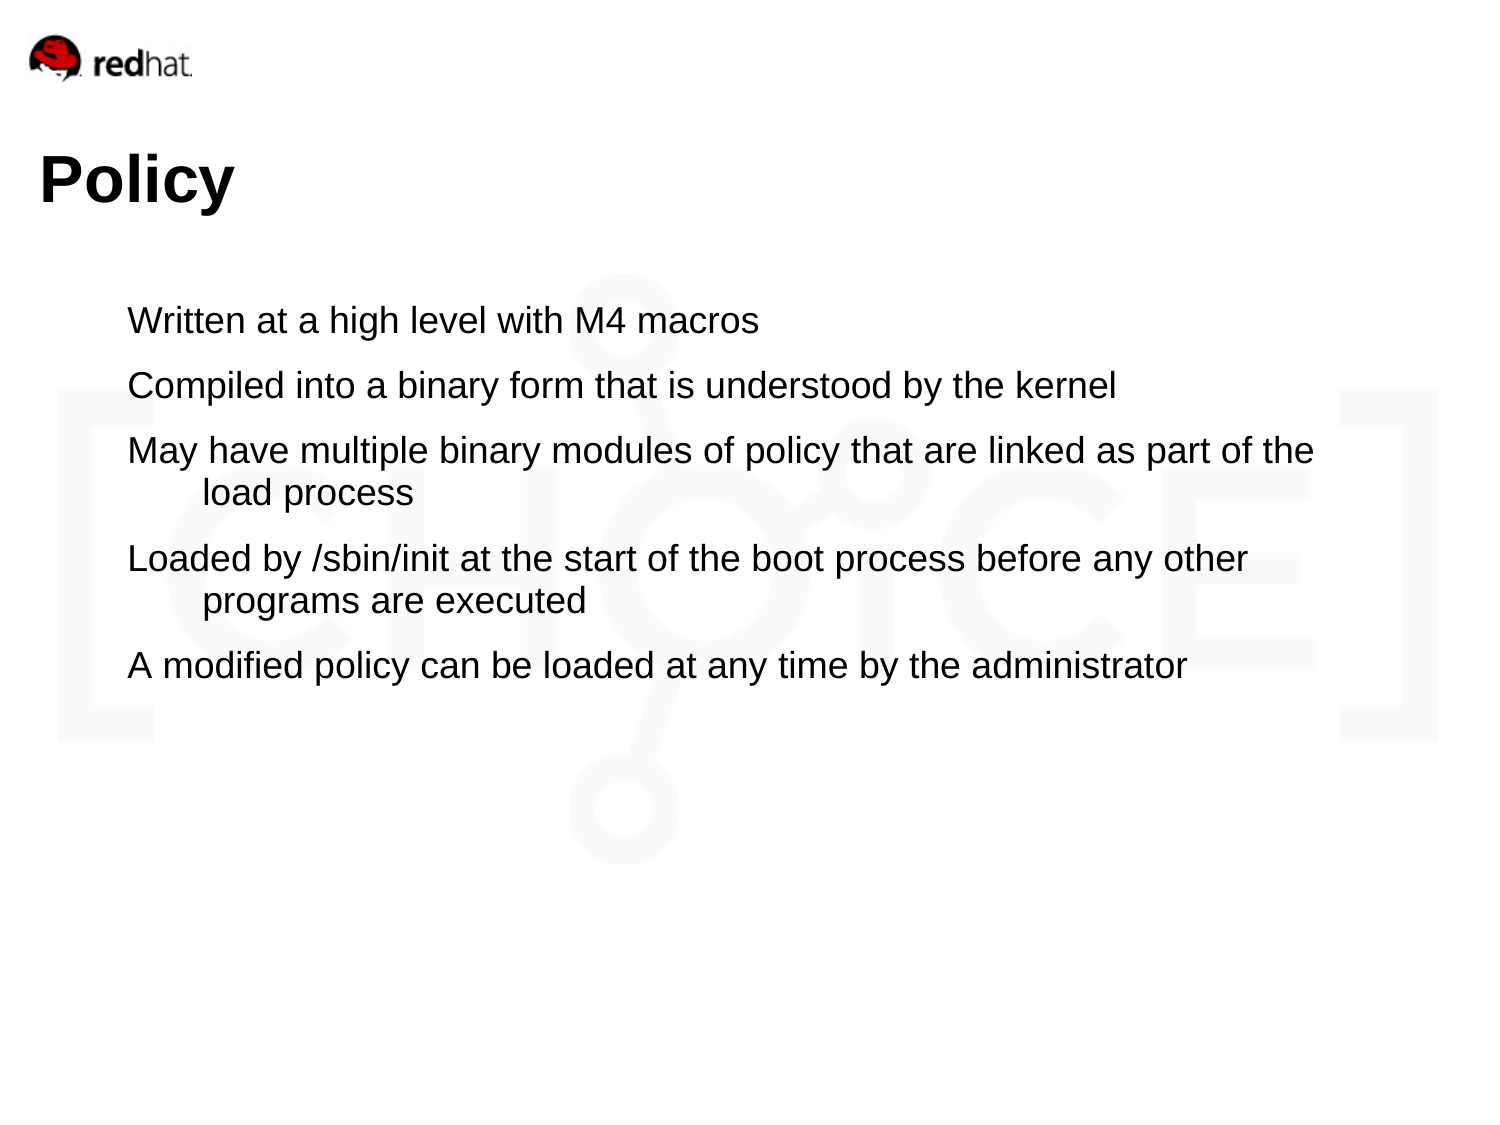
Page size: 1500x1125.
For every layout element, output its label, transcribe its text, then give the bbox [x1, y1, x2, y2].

picture [57, 274, 1438, 864]
title Policy [25, 82, 1378, 225]
picture [28, 33, 192, 82]
list Written at a high level with M4 macros Compiled into a binary form that is understood by the kernel May have multiple binary modules of policy that are linked as part of the load process Loaded by /sbin/init at the start of the boot process before any other programs are executed A modified policy can be loaded at any time by the administrator [112, 291, 1389, 932]
